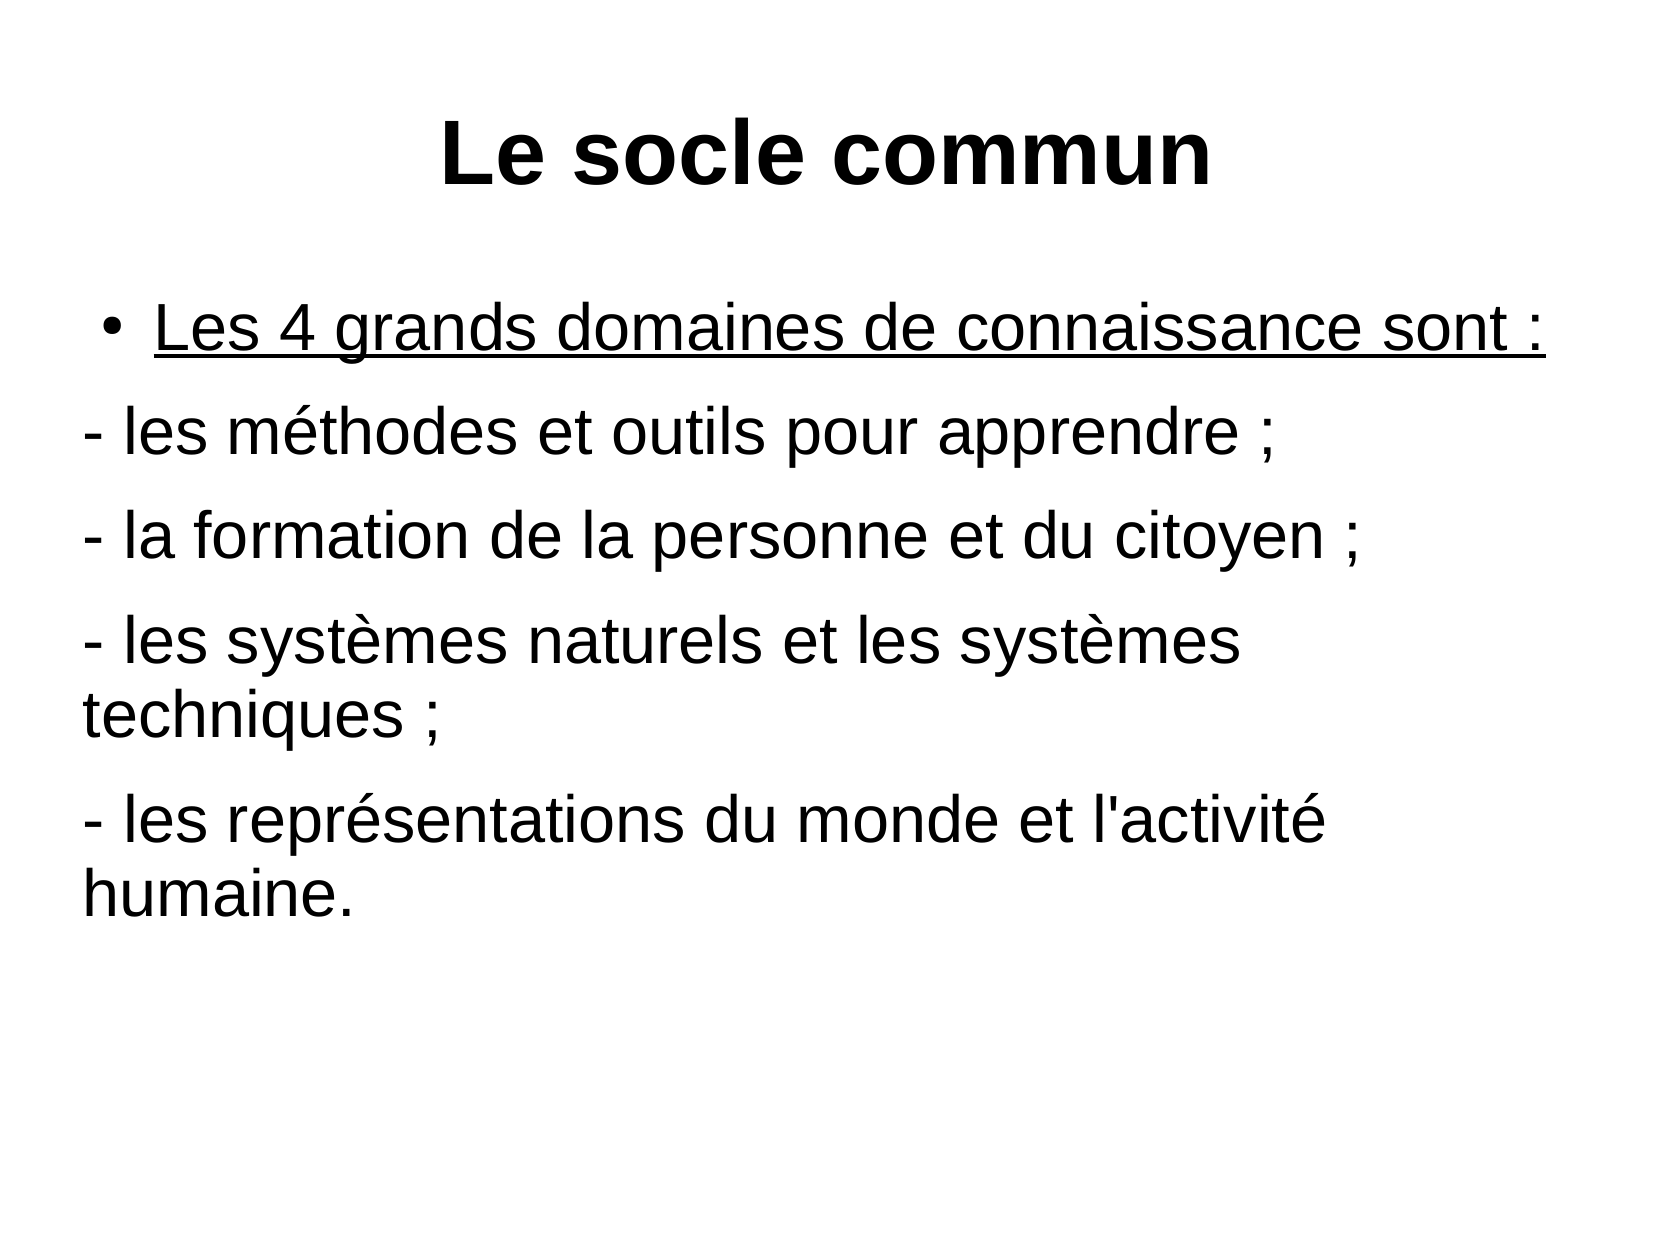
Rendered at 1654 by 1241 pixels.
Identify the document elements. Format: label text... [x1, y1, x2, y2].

title Le socle commun [82, 49, 1571, 257]
list Les 4 grands domaines de connaissance sont : - les méthodes et outils pour apprendre ; - la formation de la personne et du citoyen ; - les systèmes naturels et les systèmes techniques ; - les représentations du monde et l'activité humaine. [82, 290, 1571, 1109]
